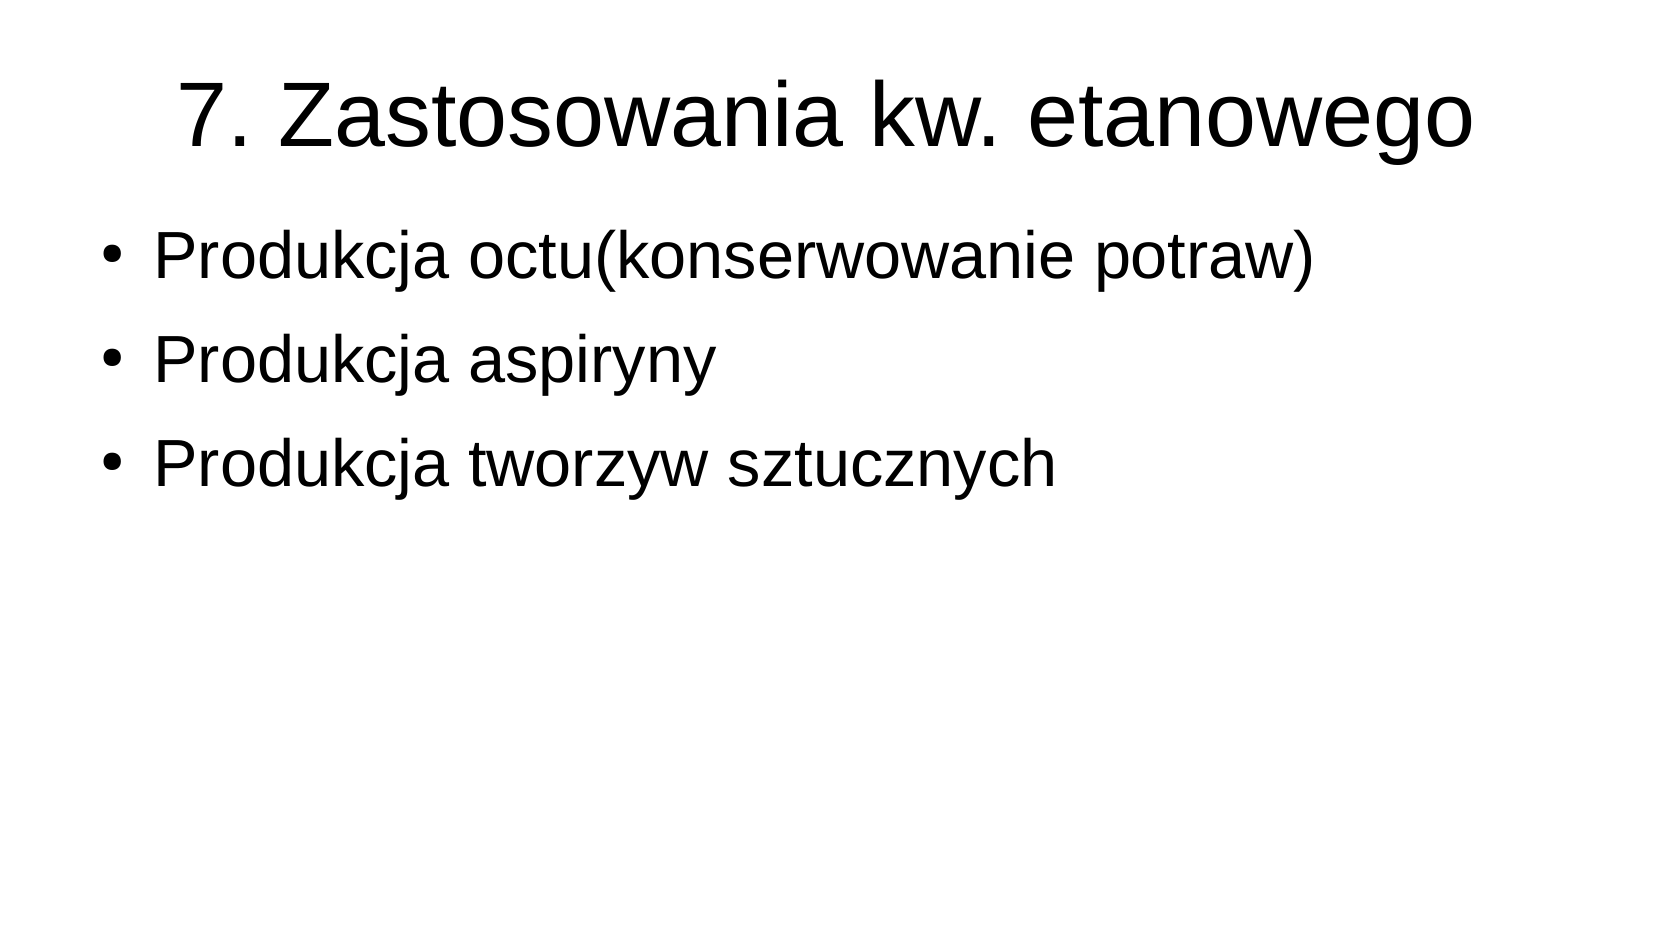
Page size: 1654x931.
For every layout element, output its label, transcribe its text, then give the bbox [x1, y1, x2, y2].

title 7. Zastosowania kw. etanowego [82, 37, 1571, 193]
list Produkcja octu(konserwowanie potraw) Produkcja aspiryny Produkcja tworzyw sztucznych [82, 217, 1571, 758]
